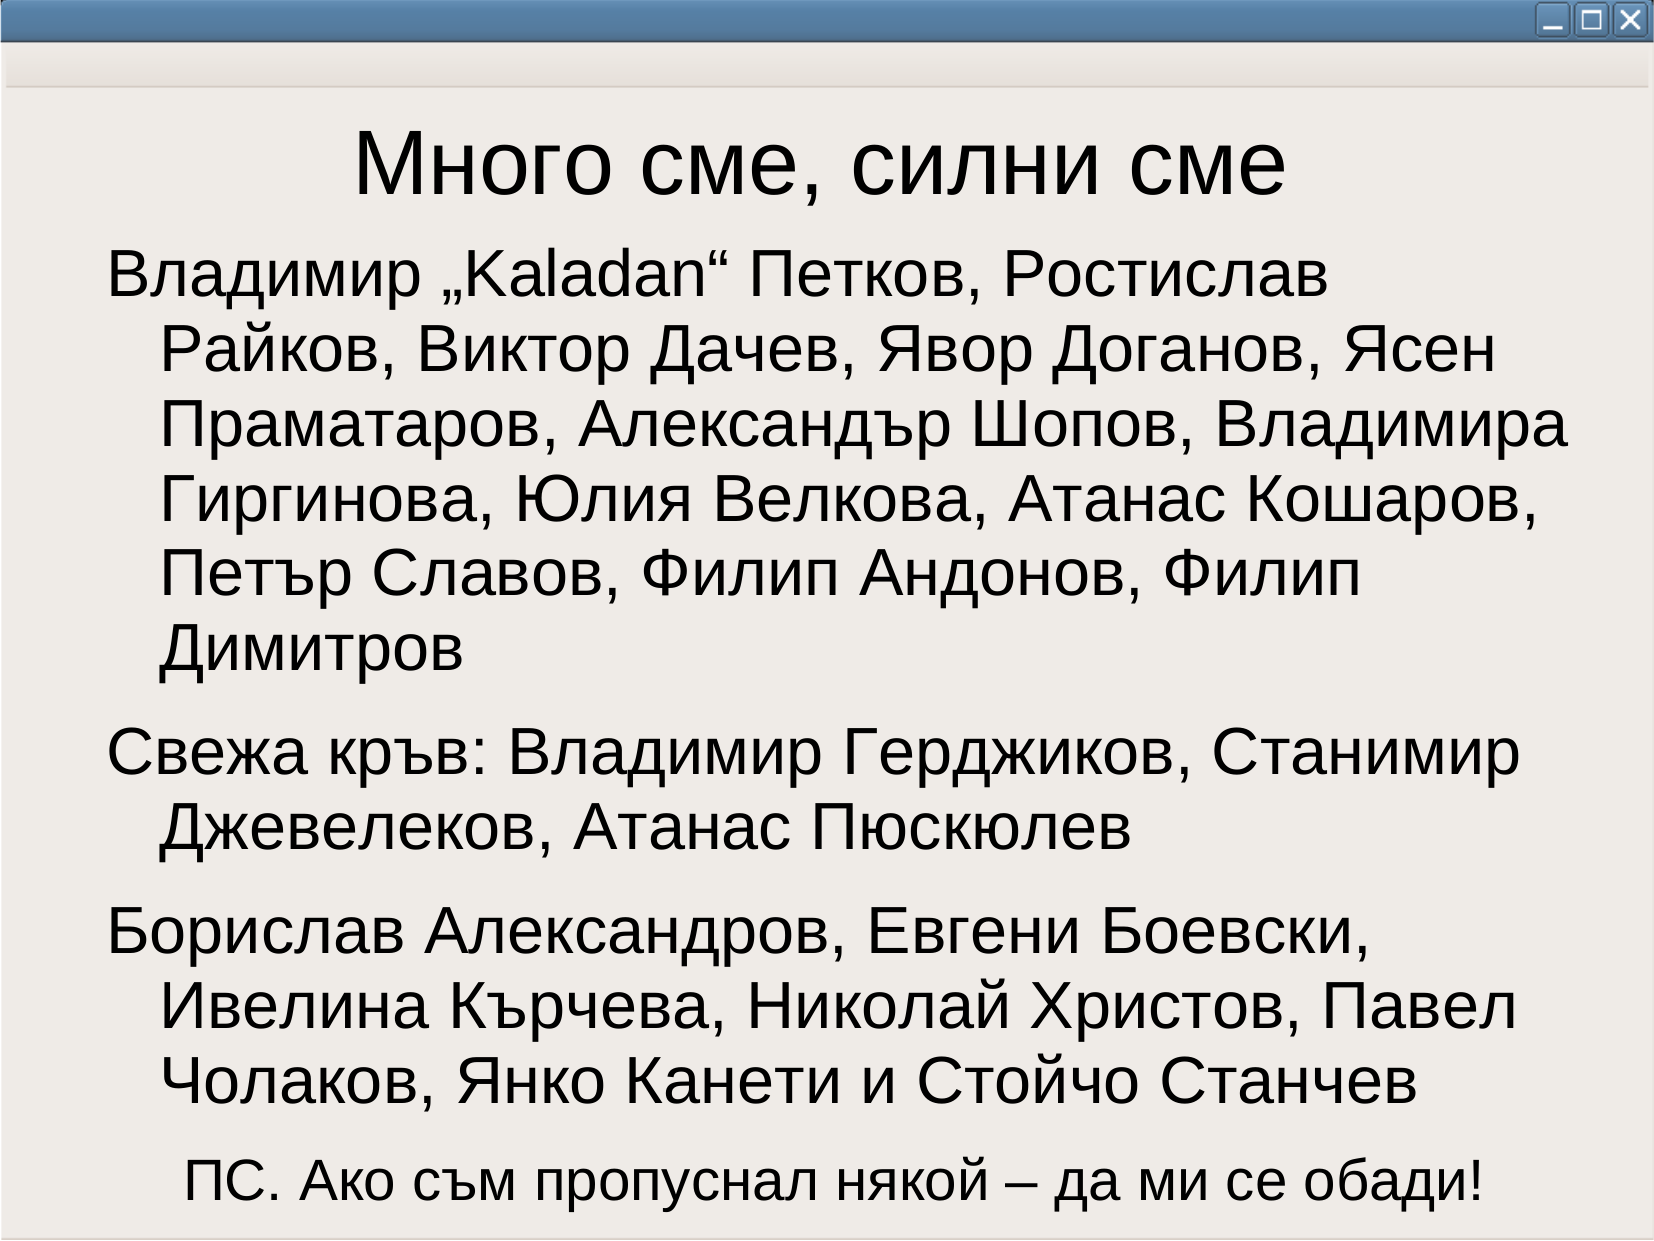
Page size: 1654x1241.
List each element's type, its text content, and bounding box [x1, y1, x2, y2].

list Владимир „Kaladan“ Петков, Ростислав Райков, Виктор Дачев, Явор Доганов, Ясен Праматаров, Александър Шопов, Владимира Гиргинова, Юлия Велкова, Атанас Кошаров, Петър Славов, Филип Андонов, Филип Димитров Свежа кръв: Владимир Герджиков, Станимир Джевелеков, Атанас Пюскюлев Борислав Александров, Евгени Боевски, Ивелина Кърчева, Николай Христов, Павел Чолаков, Янко Канети и Стойчо Станчев ПС. Ако съм пропуснал някой – да ми се обади! [88, 236, 1577, 1213]
picture [0, 0, 1654, 1240]
title Много сме, силни сме [76, 59, 1565, 267]
